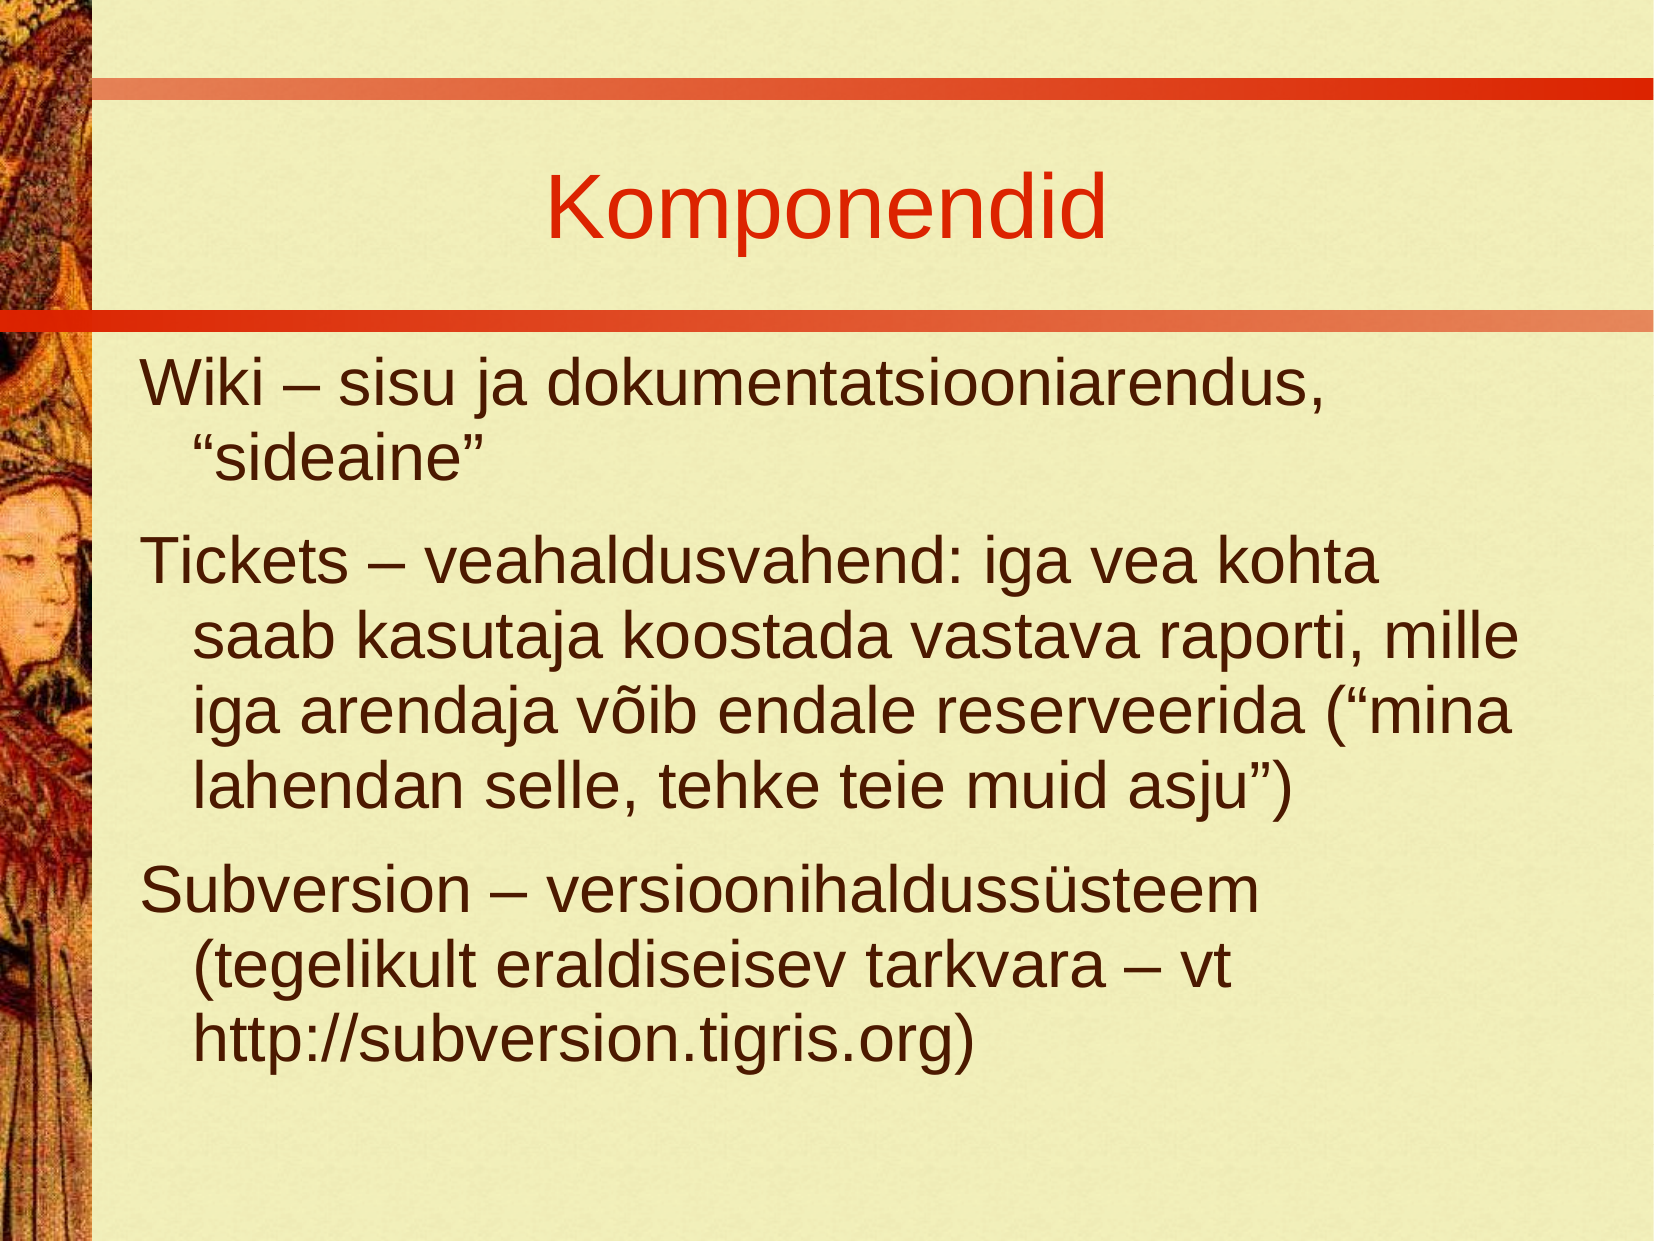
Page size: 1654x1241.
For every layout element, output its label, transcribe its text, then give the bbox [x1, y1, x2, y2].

title Komponendid [121, 102, 1534, 311]
picture [0, 332, 1654, 1241]
picture [0, 0, 1654, 310]
list Wiki – sisu ja dokumentatsiooniarendus, “sideaine” Tickets – veahaldusvahend: iga vea kohta saab kasutaja koostada vastava raporti, mille iga arendaja võib endale reserveerida (“mina lahendan selle, tehke teie muid asju”) Subversion – versioonihaldussüsteem (tegelikult eraldiseisev tarkvara – vt http://subversion.tigris.org) [121, 344, 1534, 1127]
